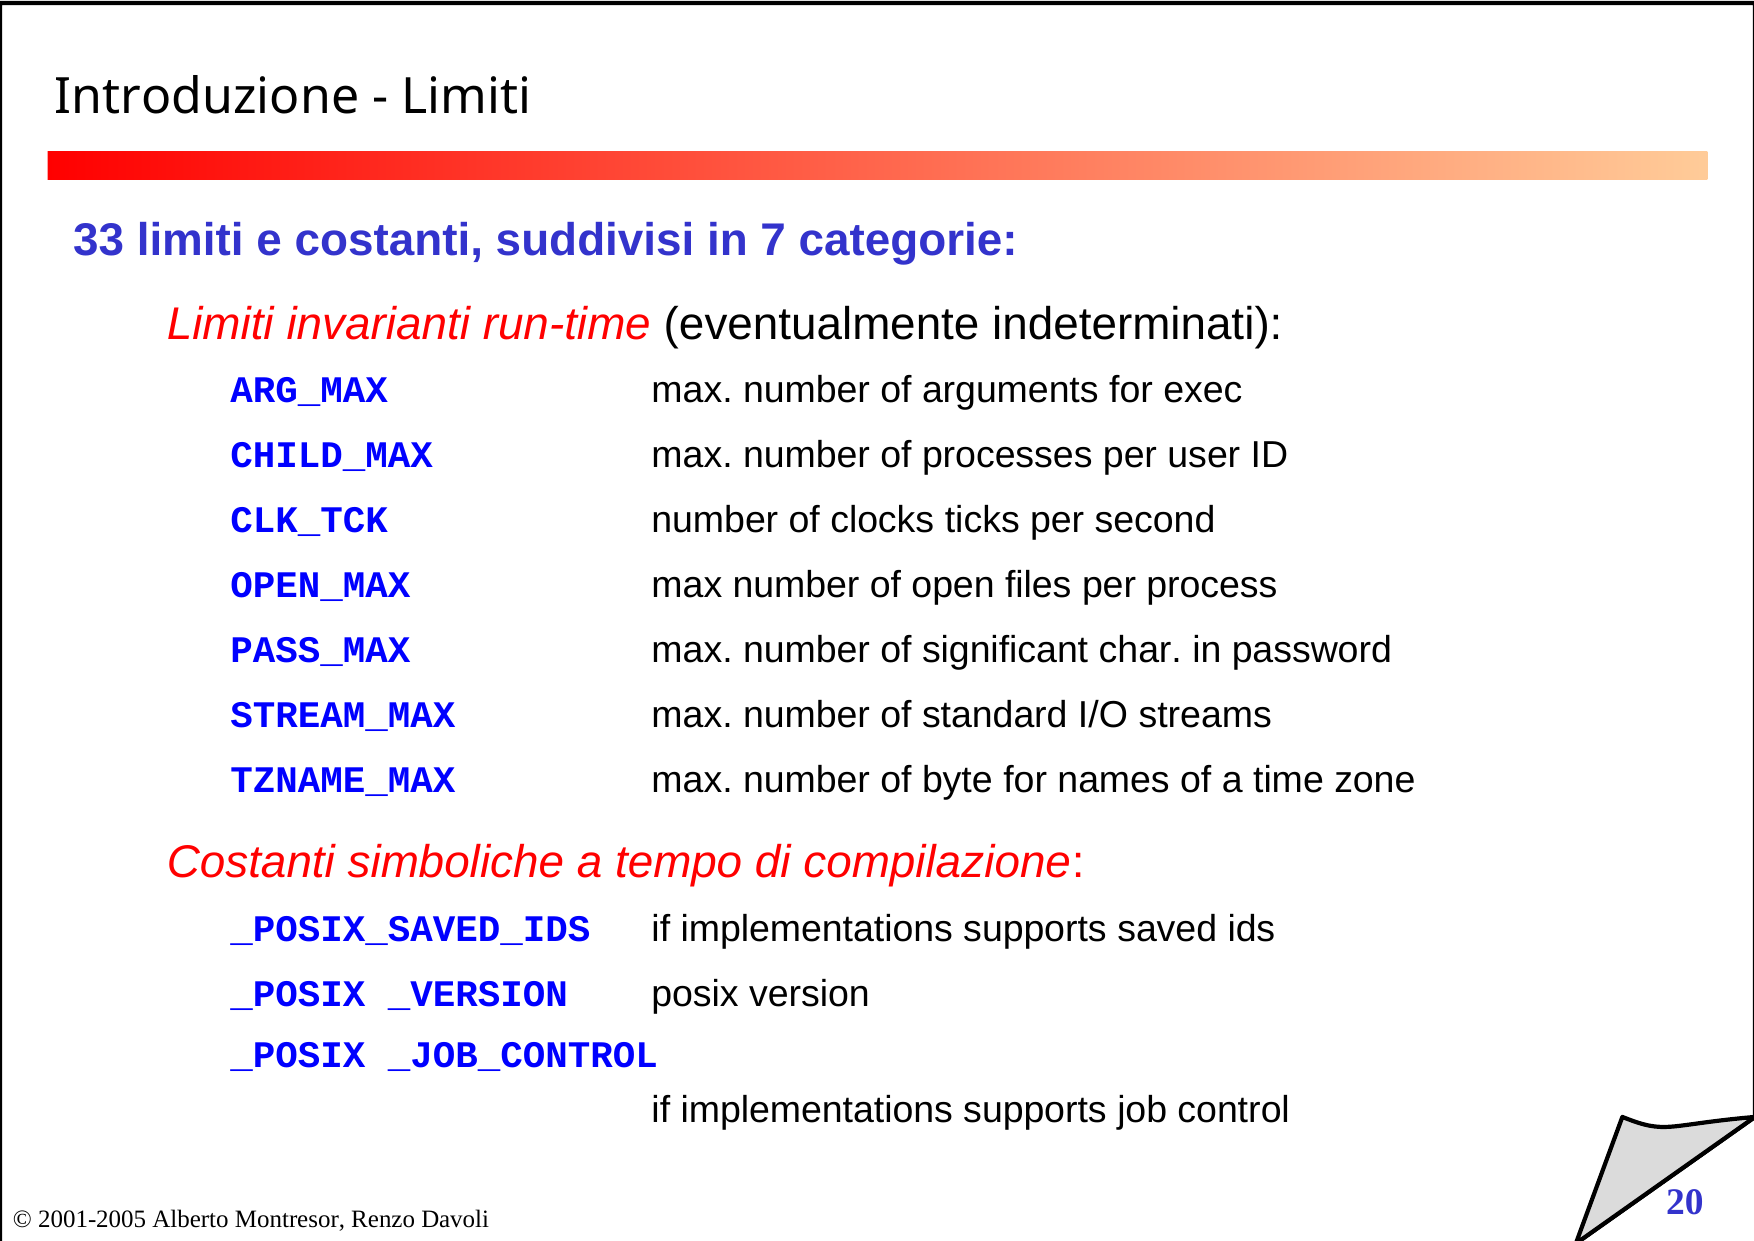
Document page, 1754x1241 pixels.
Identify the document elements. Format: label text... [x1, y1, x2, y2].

list 33 limiti e costanti, suddivisi in 7 categorie: Limiti invarianti run-time (eventualmente indeterminati): ARG_MAX max. number of arguments for exec CHILD_MAX max. number of processes per user ID CLK_TCK number of clocks ticks per second OPEN_MAX max number of open files per process PASS_MAX max. number of significant char. in password STREAM_MAX max. number of standard I/O streams TZNAME_MAX max. number of byte for names of a time zone Costanti simboliche a tempo di compilazione: _POSIX_SAVED_IDS if implementations supports saved ids _POSIX _VERSION posix version _POSIX _JOB_CONTROL if implementations supports job control [58, 206, 1696, 1139]
title Introduzione - Limiti [40, 8, 1714, 185]
